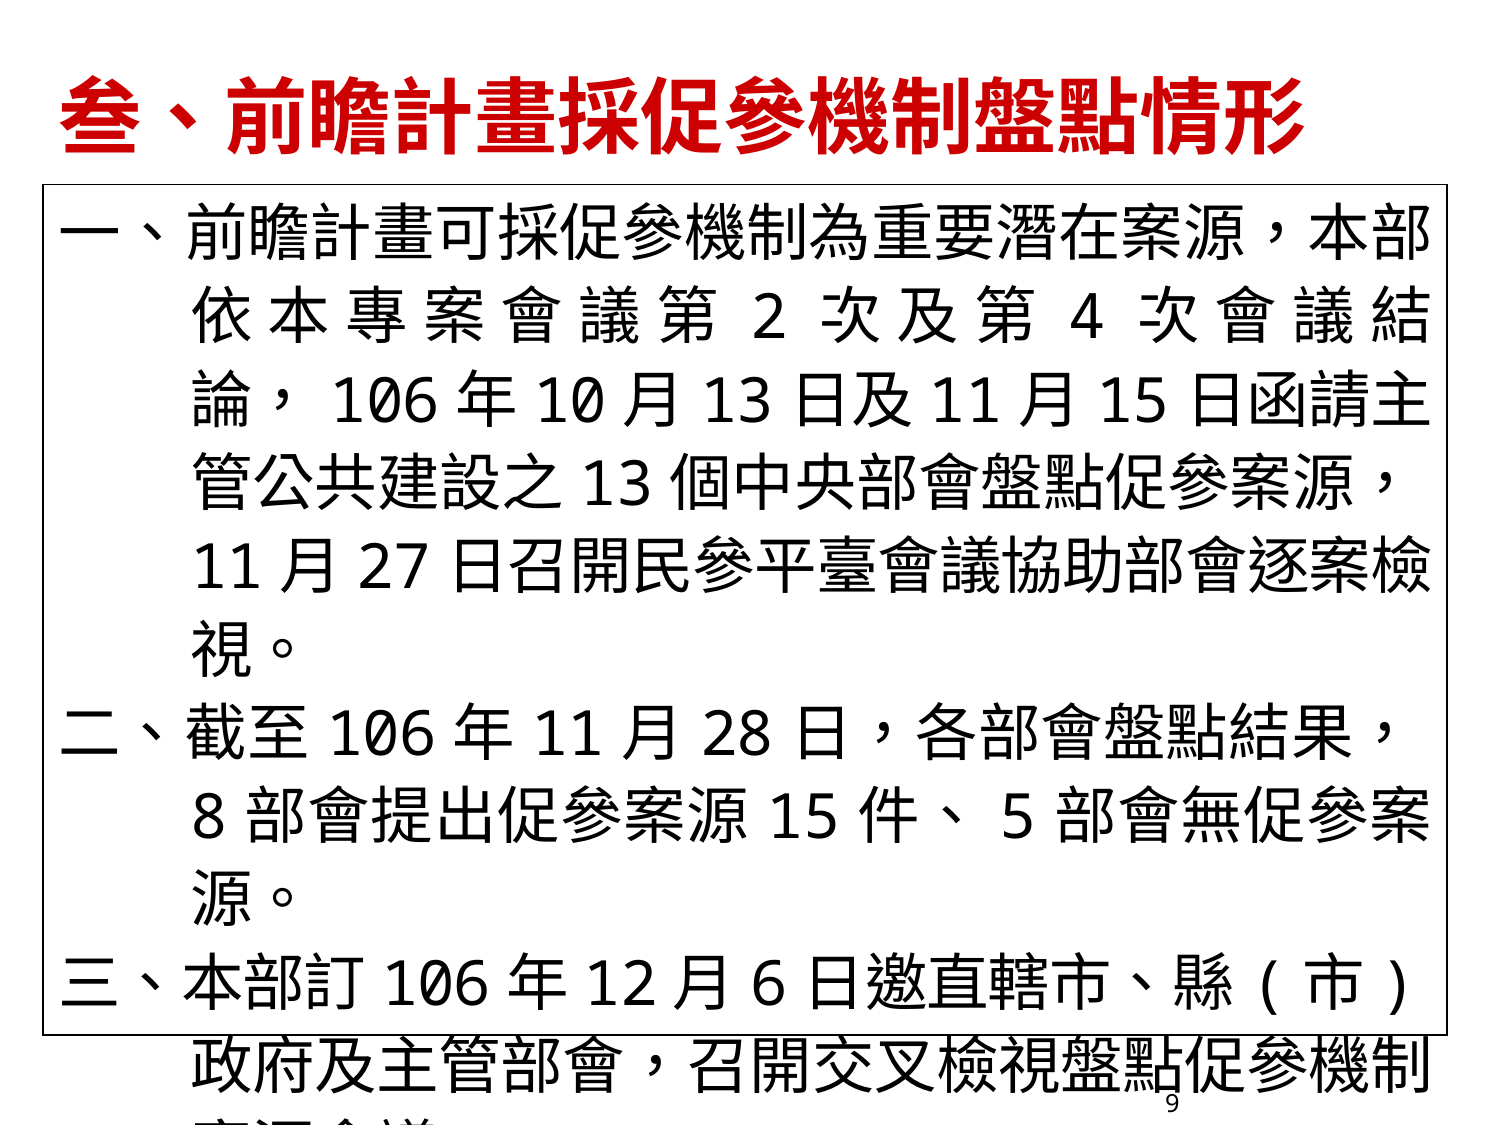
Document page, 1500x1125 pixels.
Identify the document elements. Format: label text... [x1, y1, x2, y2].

text_box 一、前瞻計畫可採促參機制為重要潛在案源，本部依本專案會議第2次及第4次會議結論，106年10月13日及11月15日函請主管公共建設之13個中央部會盤點促參案源，11月27日召開民參平臺會議協助部會逐案檢視。 二、截至106年11月28日，各部會盤點結果，8部會提出促參案源15件、5部會無促參案源。 三、本部訂106年12月6日邀直轄市、縣(市)政府及主管部會，召開交叉檢視盤點促參機制案源會議。 [43, 185, 1447, 1036]
text_box 叁、前瞻計畫採促參機制盤點情形 [43, 18, 1447, 185]
text_box 9 [1159, 1080, 1175, 1086]
text_box 9 [1149, 1080, 1500, 1125]
